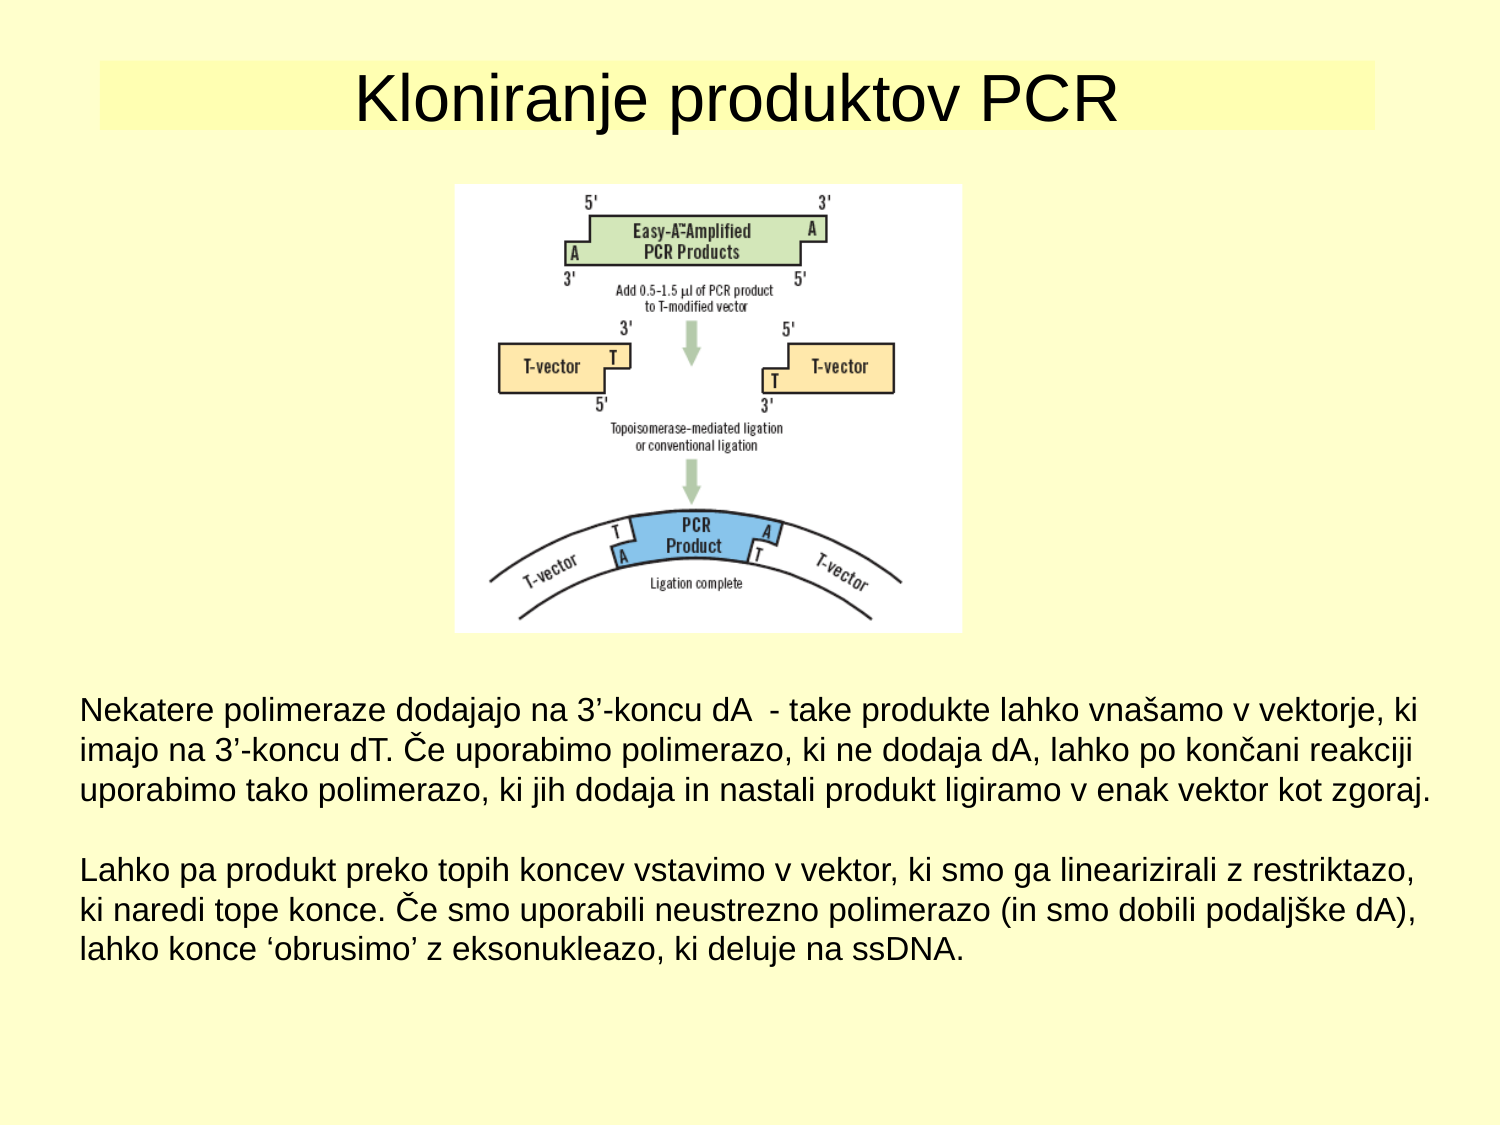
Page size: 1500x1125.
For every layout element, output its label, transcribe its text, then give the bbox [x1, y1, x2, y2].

title Kloniranje produktov PCR [99, 60, 1375, 130]
picture [454, 184, 963, 634]
text_box Nekatere polimeraze dodajajo na 3’-koncu dA - take produkte lahko vnašamo v vektorje, ki imajo na 3’-koncu dT. Če uporabimo polimerazo, ki ne dodaja dA, lahko po končani reakciji uporabimo tako polimerazo, ki jih dodaja in nastali produkt ligiramo v enak vektor kot zgoraj. Lahko pa produkt preko topih koncev vstavimo v vektor, ki smo ga linearizirali z restriktazo, ki naredi tope konce. Če smo uporabili neustrezno polimerazo (in smo dobili podaljške dA), lahko konce ‘obrusimo’ z eksonukleazo, ki deluje na ssDNA. [64, 680, 1465, 1055]
